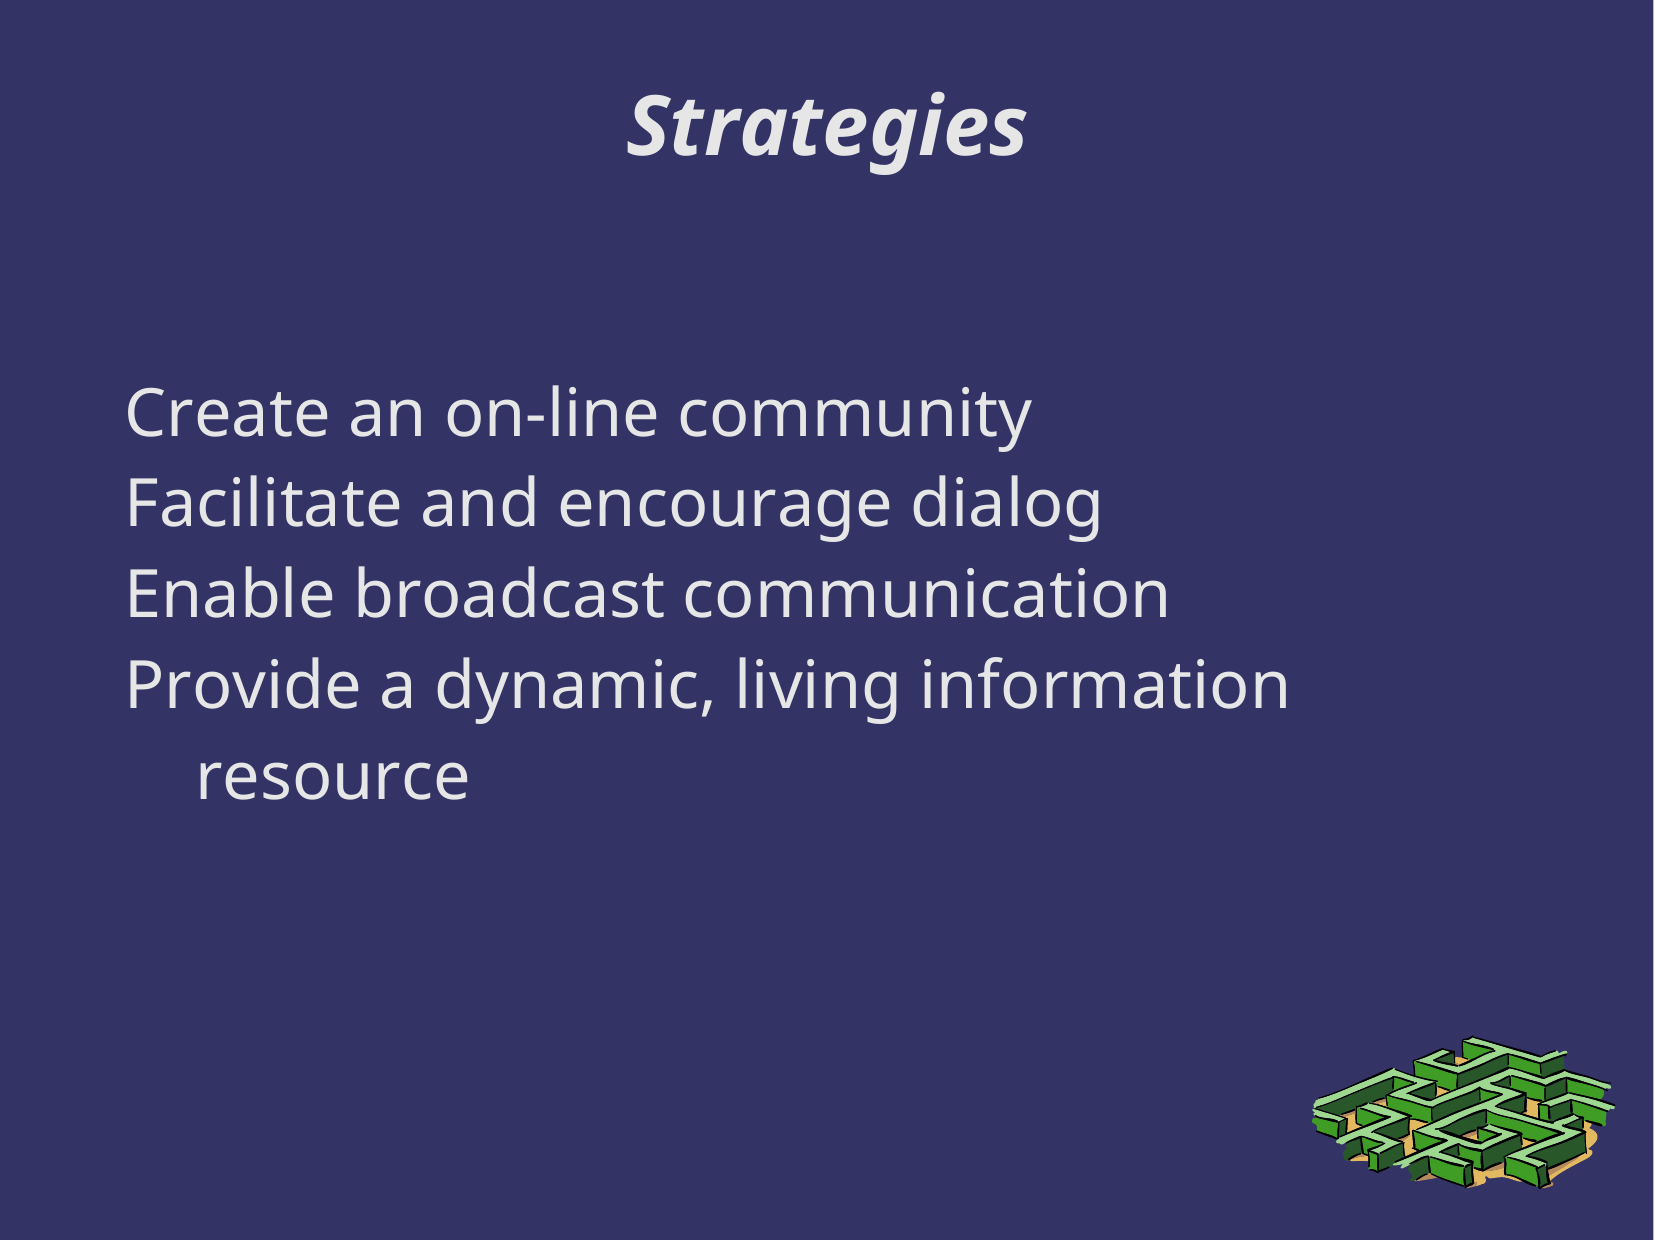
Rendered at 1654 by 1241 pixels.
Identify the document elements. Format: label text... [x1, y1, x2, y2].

title Strategies [121, 19, 1534, 227]
list Create an on-line community Facilitate and encourage dialog Enable broadcast communication Provide a dynamic, living information resource [112, 364, 1570, 863]
